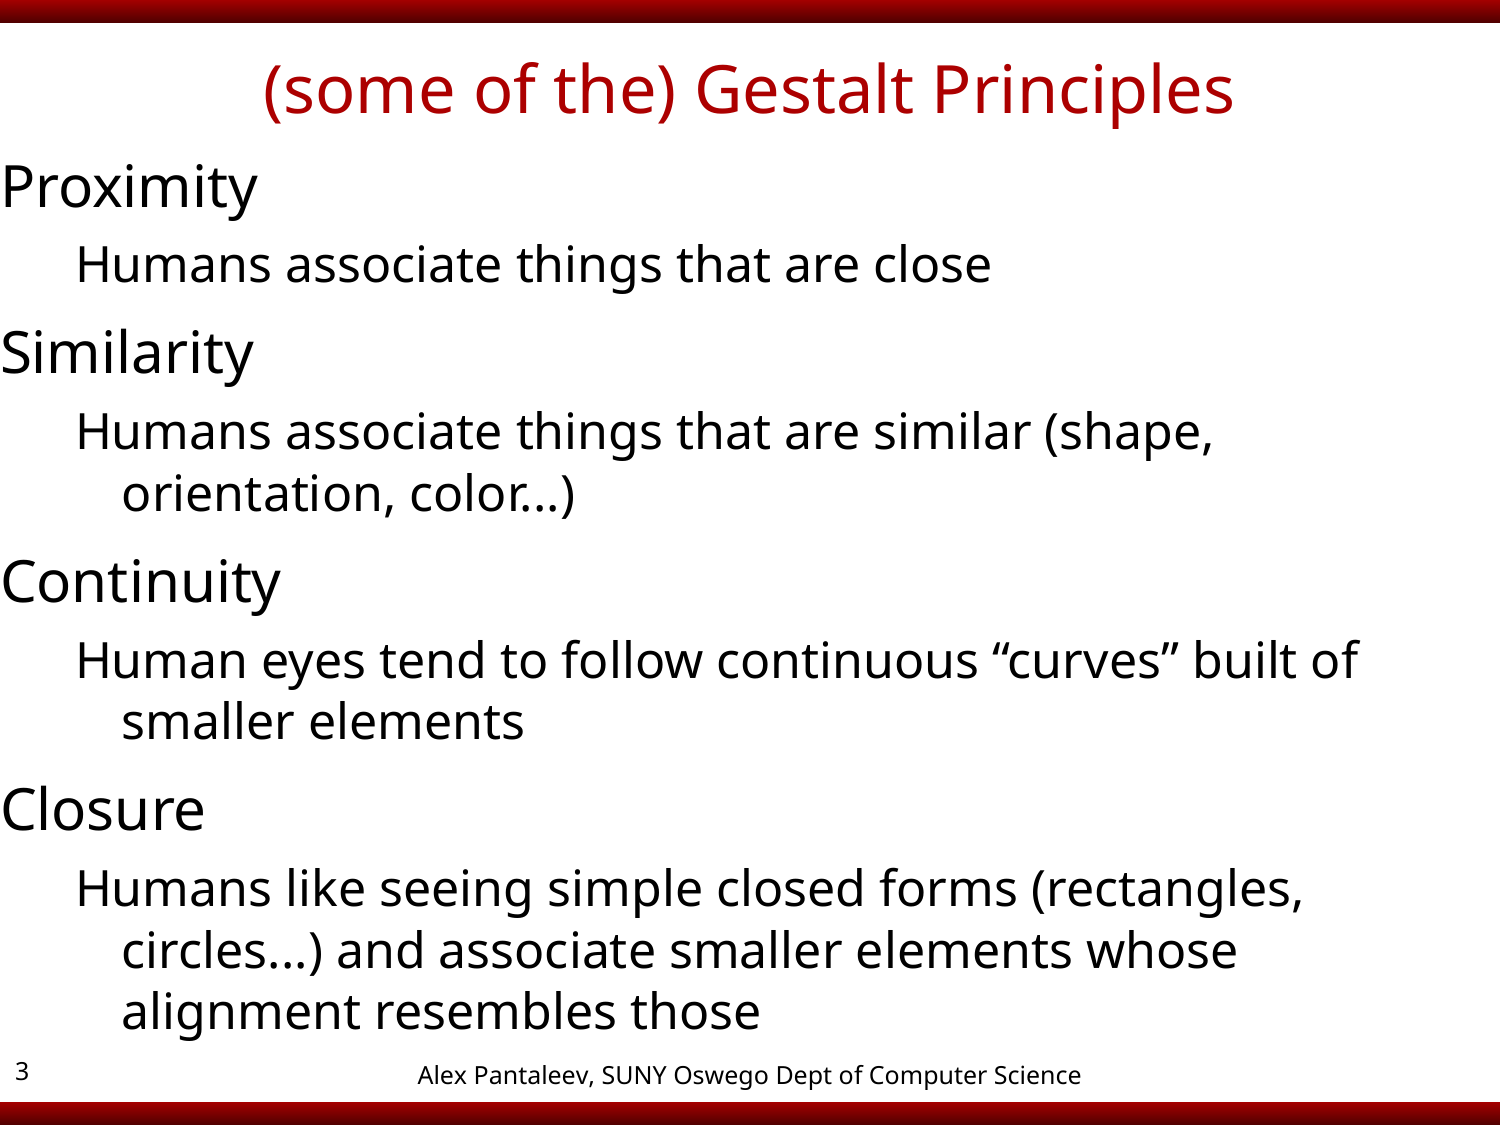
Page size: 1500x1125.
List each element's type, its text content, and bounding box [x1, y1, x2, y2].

title (some of the) Gestalt Principles [0, 24, 1500, 150]
list Proximity Humans associate things that are close Similarity Humans associate things that are similar (shape, orientation, color...) Continuity Human eyes tend to follow continuous “curves” built of smaller elements Closure Humans like seeing simple closed forms (rectangles, circles...) and associate smaller elements whose alignment resembles those [0, 149, 1476, 1063]
